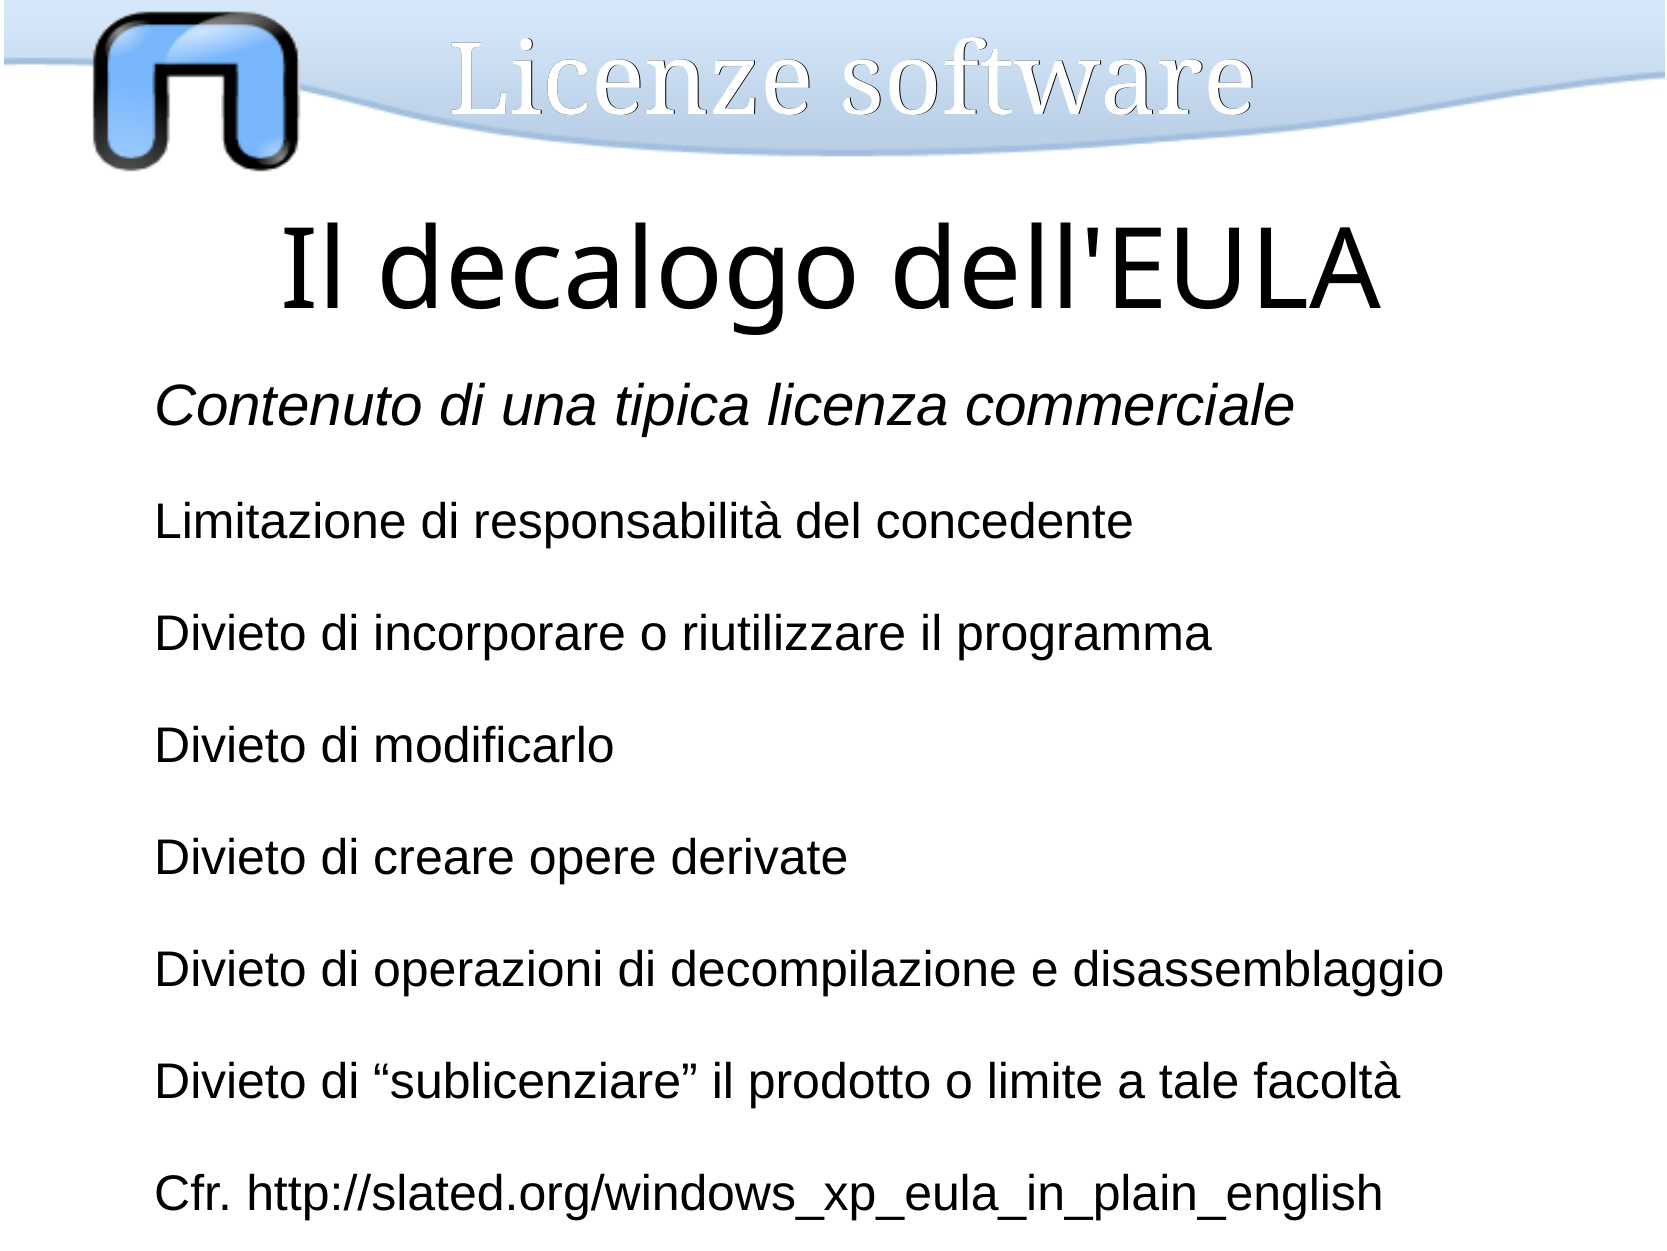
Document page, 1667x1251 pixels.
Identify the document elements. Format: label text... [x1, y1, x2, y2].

title Il decalogo dell'EULA [81, 209, 1581, 370]
picture [0, 0, 1667, 1251]
text_box Licenze software [407, 0, 1443, 168]
list Contenuto di una tipica licenza commerciale Limitazione di responsabilità del concedente Divieto di incorporare o riutilizzare il programma Divieto di modificarlo Divieto di creare opere derivate Divieto di operazioni di decompilazione e disassemblaggio Divieto di “sublicenziare” il prodotto o limite a tale facoltà Cfr. http://slated.org/windows_xp_eula_in_plain_english [112, 311, 1613, 1222]
